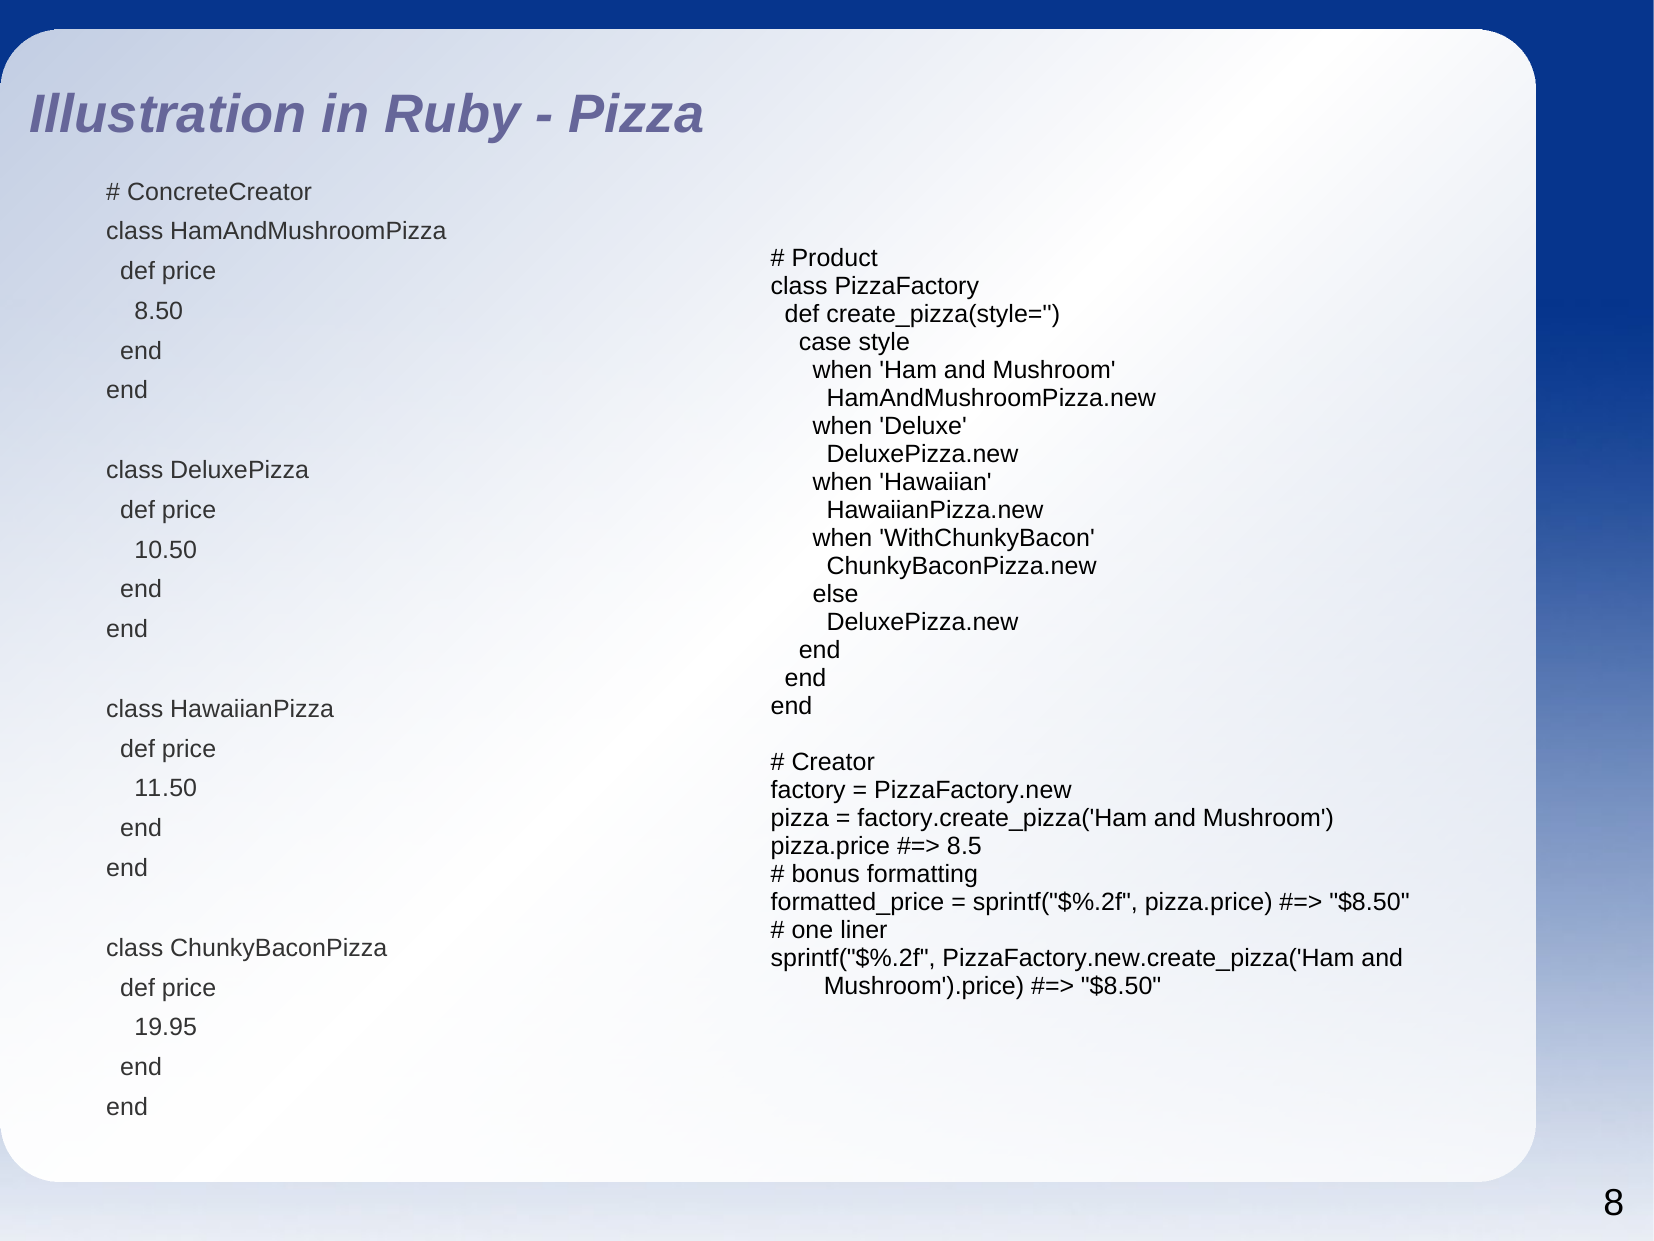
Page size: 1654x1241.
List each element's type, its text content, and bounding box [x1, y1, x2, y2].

list # ConcreteCreator class HamAndMushroomPizza def price 8.50 end end class DeluxePizza def price 10.50 end end class HawaiianPizza def price 11.50 end end class ChunkyBaconPizza def price 19.95 end end [88, 177, 650, 1140]
title Illustration in Ruby - Pizza [29, 49, 1506, 178]
text_box # Product class PizzaFactory def create_pizza(style='') case style when 'Ham and Mushroom' HamAndMushroomPizza.new when 'Deluxe' DeluxePizza.new when 'Hawaiian' HawaiianPizza.new when 'WithChunkyBacon' ChunkyBaconPizza.new else DeluxePizza.new end end end # Creator factory = PizzaFactory.new pizza = factory.create_pizza('Ham and Mushroom') pizza.price #=> 8.5 # bonus formatting formatted_price = sprintf("$%.2f", pizza.price) #=> "$8.50" # one liner sprintf("$%.2f", PizzaFactory.new.create_pizza('Ham and Mushroom').price) #=> "$8.50" [738, 236, 1465, 1093]
picture [0, 0, 1654, 1241]
